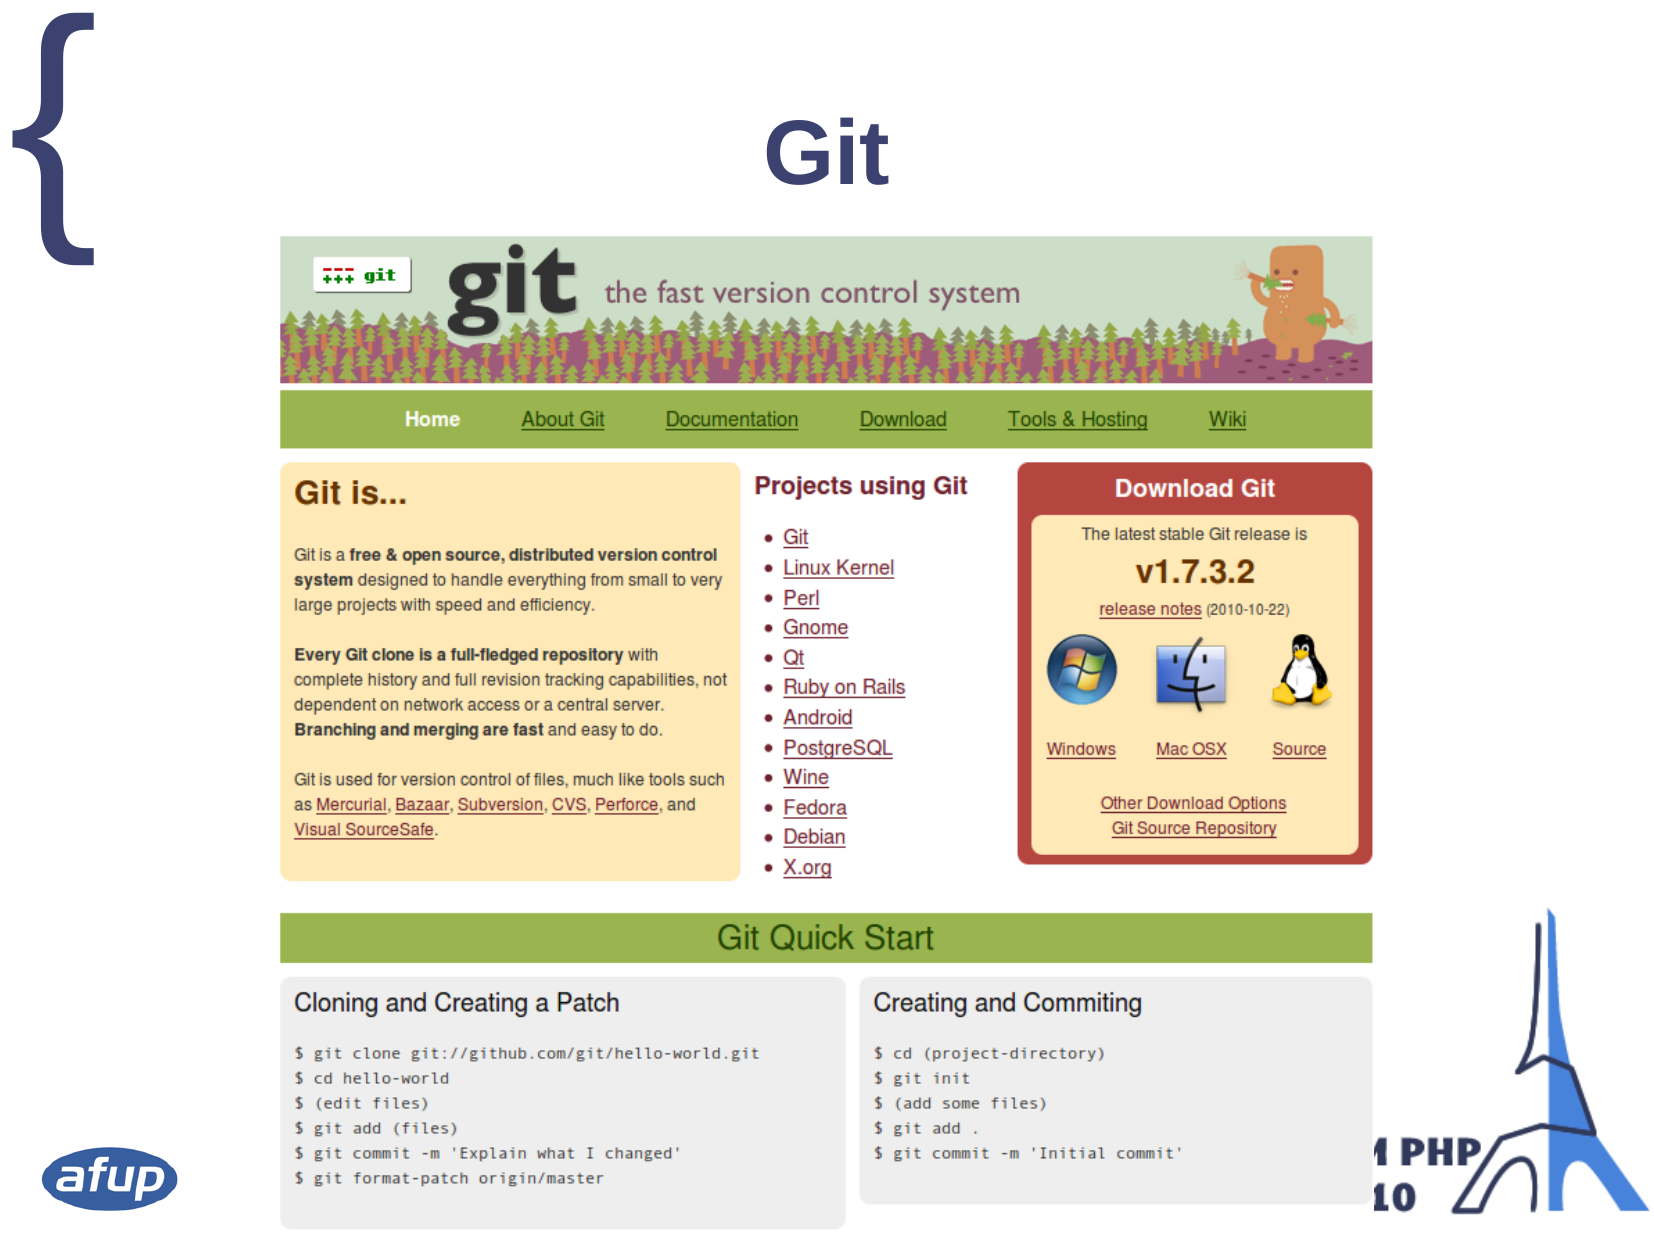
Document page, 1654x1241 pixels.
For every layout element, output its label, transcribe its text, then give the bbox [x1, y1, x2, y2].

picture [279, 235, 1650, 1241]
title Git [82, 56, 1571, 250]
picture [41, 1146, 178, 1211]
